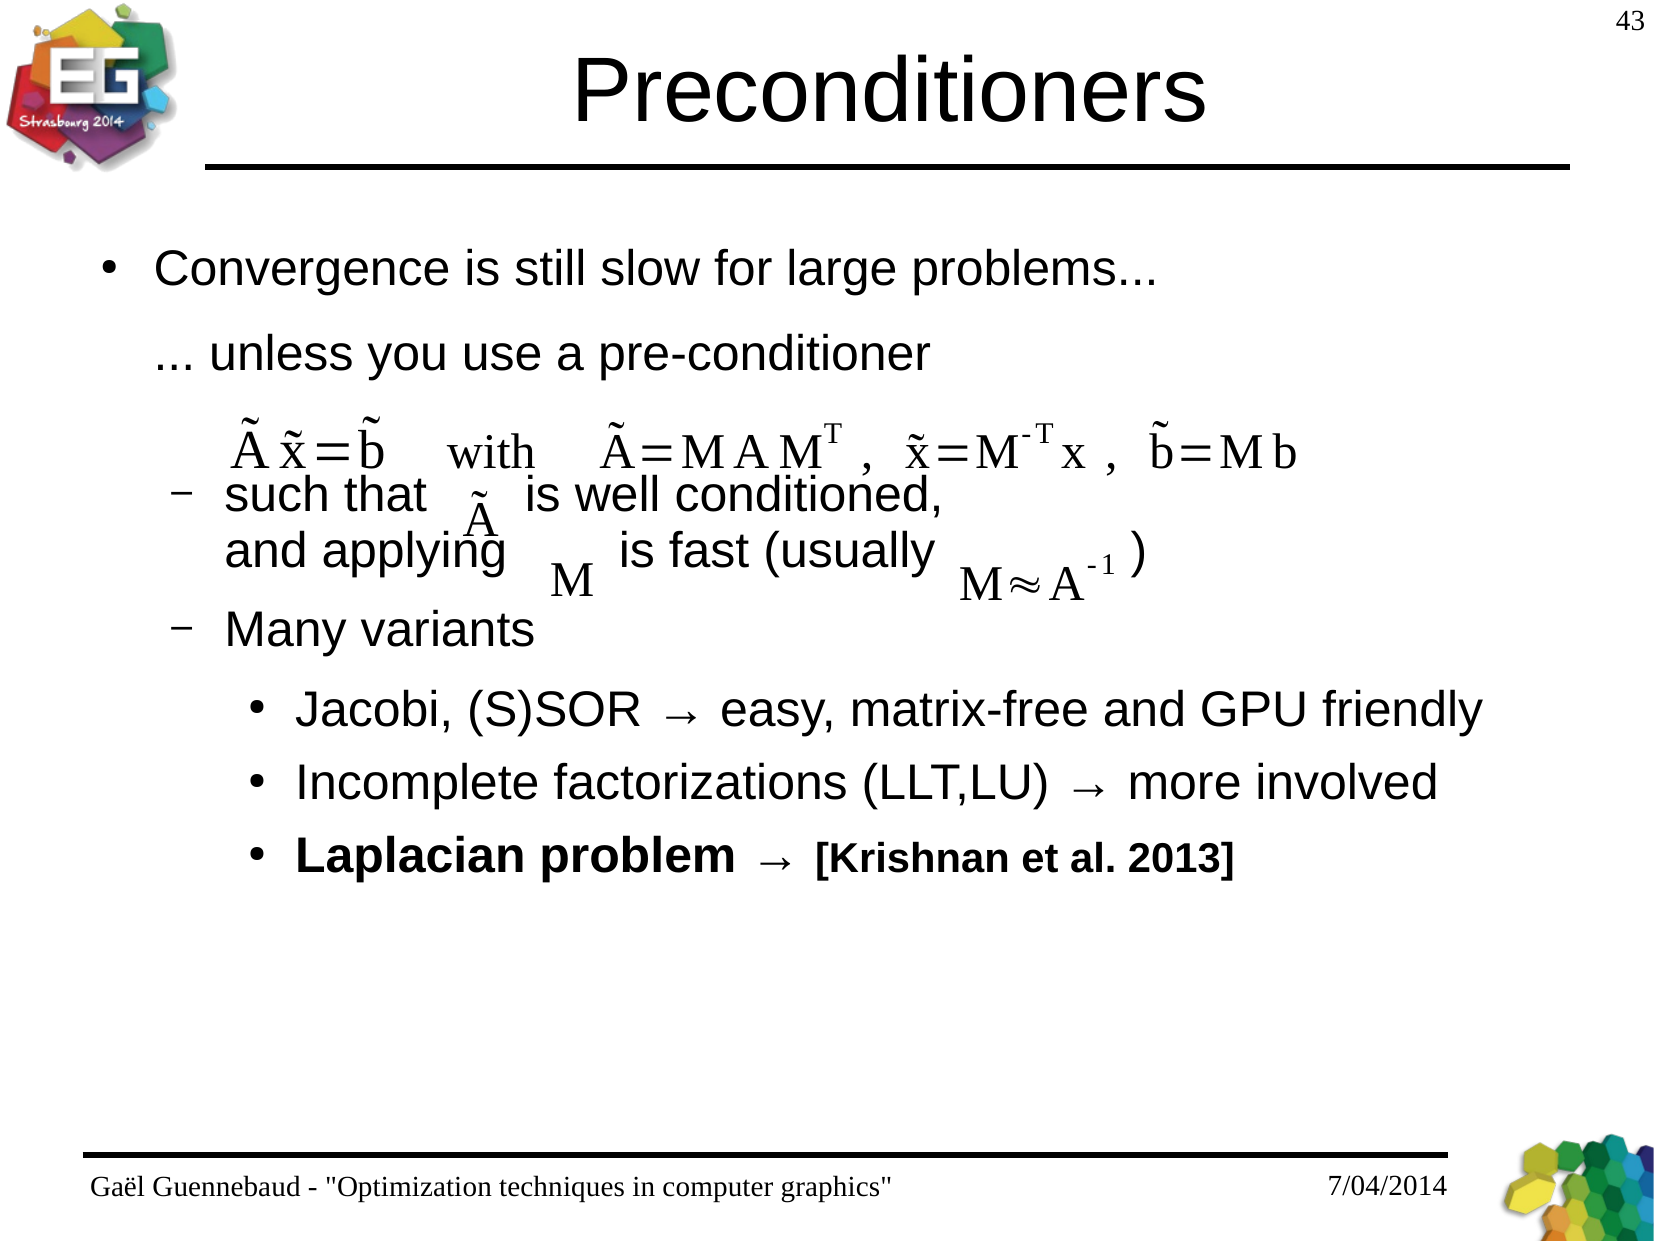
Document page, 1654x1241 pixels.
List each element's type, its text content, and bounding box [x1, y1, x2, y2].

chart [950, 547, 1122, 611]
title Preconditioners [210, 31, 1571, 148]
picture [1499, 1128, 1654, 1241]
picture [0, 0, 180, 180]
chart [541, 551, 602, 608]
list Convergence is still slow for large problems... ... unless you use a pre-conditioner such that is well conditioned, and applying is fast (usually ) Many variants Jacobi, (S)SOR → easy, matrix-free and GPU friendly Incomplete factorizations (LLT,LU) → more involved Laplacian problem → [Krishnan et al. 2013] [82, 240, 1571, 1126]
chart [454, 489, 507, 548]
chart [222, 414, 1304, 481]
